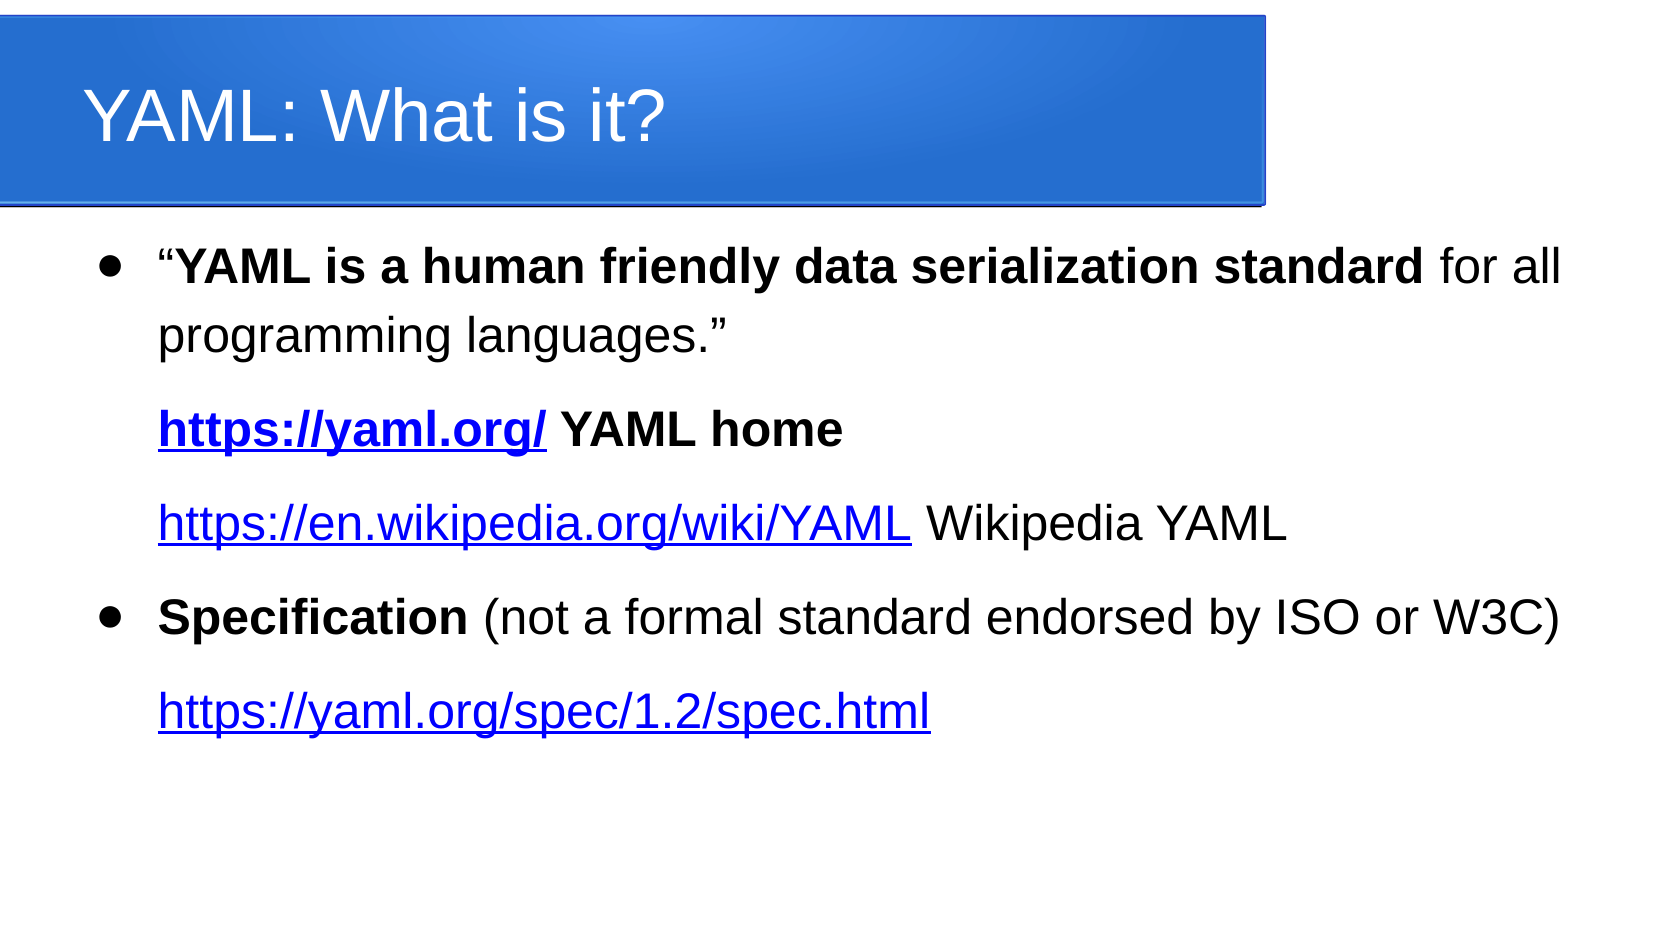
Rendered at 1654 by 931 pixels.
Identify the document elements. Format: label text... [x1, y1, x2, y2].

text_box “YAML is a human friendly data serialization standard for all programming languages.” https://yaml.org/ YAML home https://en.wikipedia.org/wiki/YAML Wikipedia YAML Specification (not a formal standard endorsed by ISO or W3C) https://yaml.org/spec/1.2/spec.html [82, 224, 1571, 764]
picture [0, 13, 1269, 211]
text_box YAML: What is it? [82, 35, 1235, 189]
